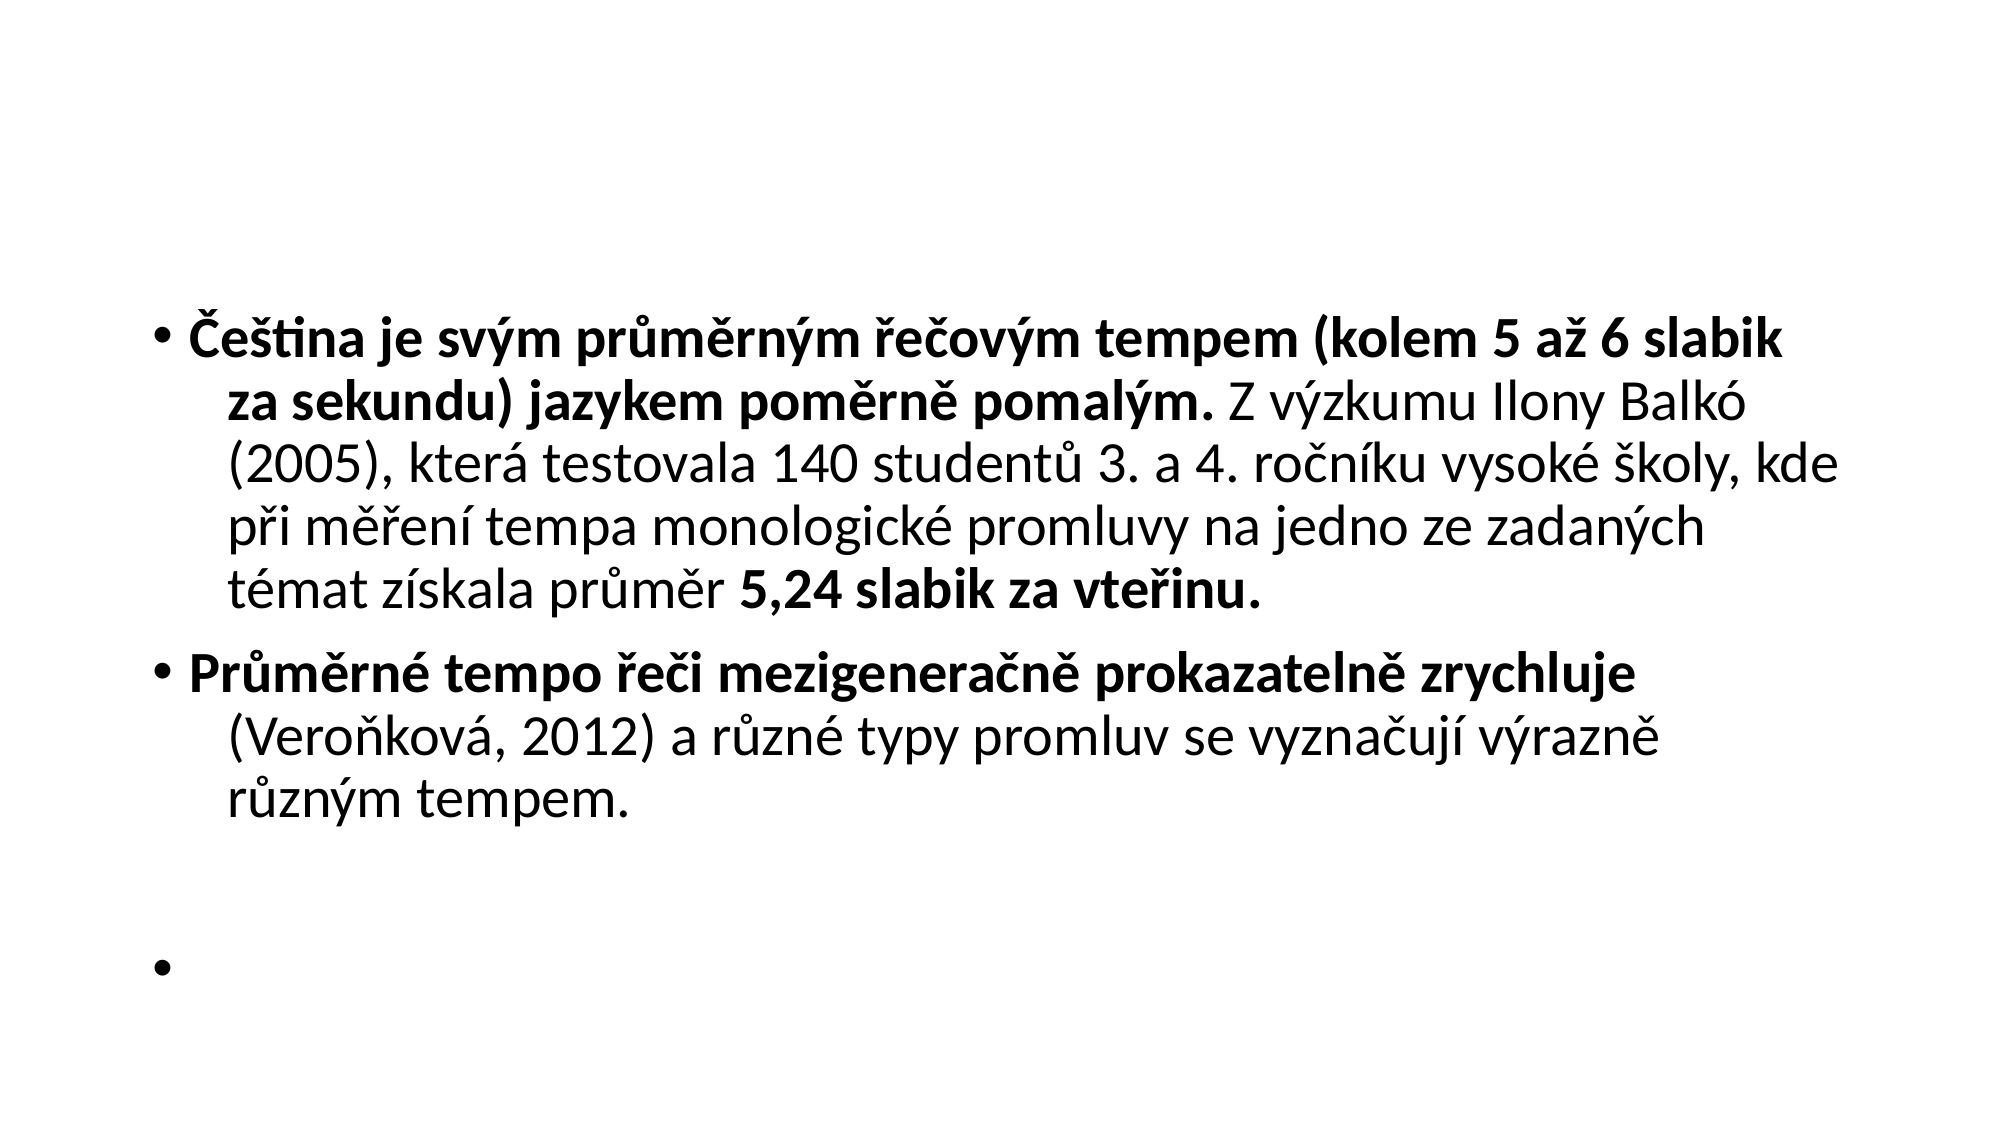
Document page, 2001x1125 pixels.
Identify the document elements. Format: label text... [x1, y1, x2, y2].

list Čeština je svým průměrným řečovým tempem (kolem 5 až 6 slabik za sekundu) jazykem poměrně pomalým. Z výzkumu Ilony Balkó (2005), která testovala 140 studentů 3. a 4. ročníku vysoké školy, kde při měření tempa monologické promluvy na jedno ze zadaných témat získala průměr 5,24 slabik za vteřinu. Průměrné tempo řeči mezigeneračně prokazatelně zrychluje (Veroňková, 2012) a různé typy promluv se vyznačují výrazně různým tempem. [137, 299, 1863, 1014]
